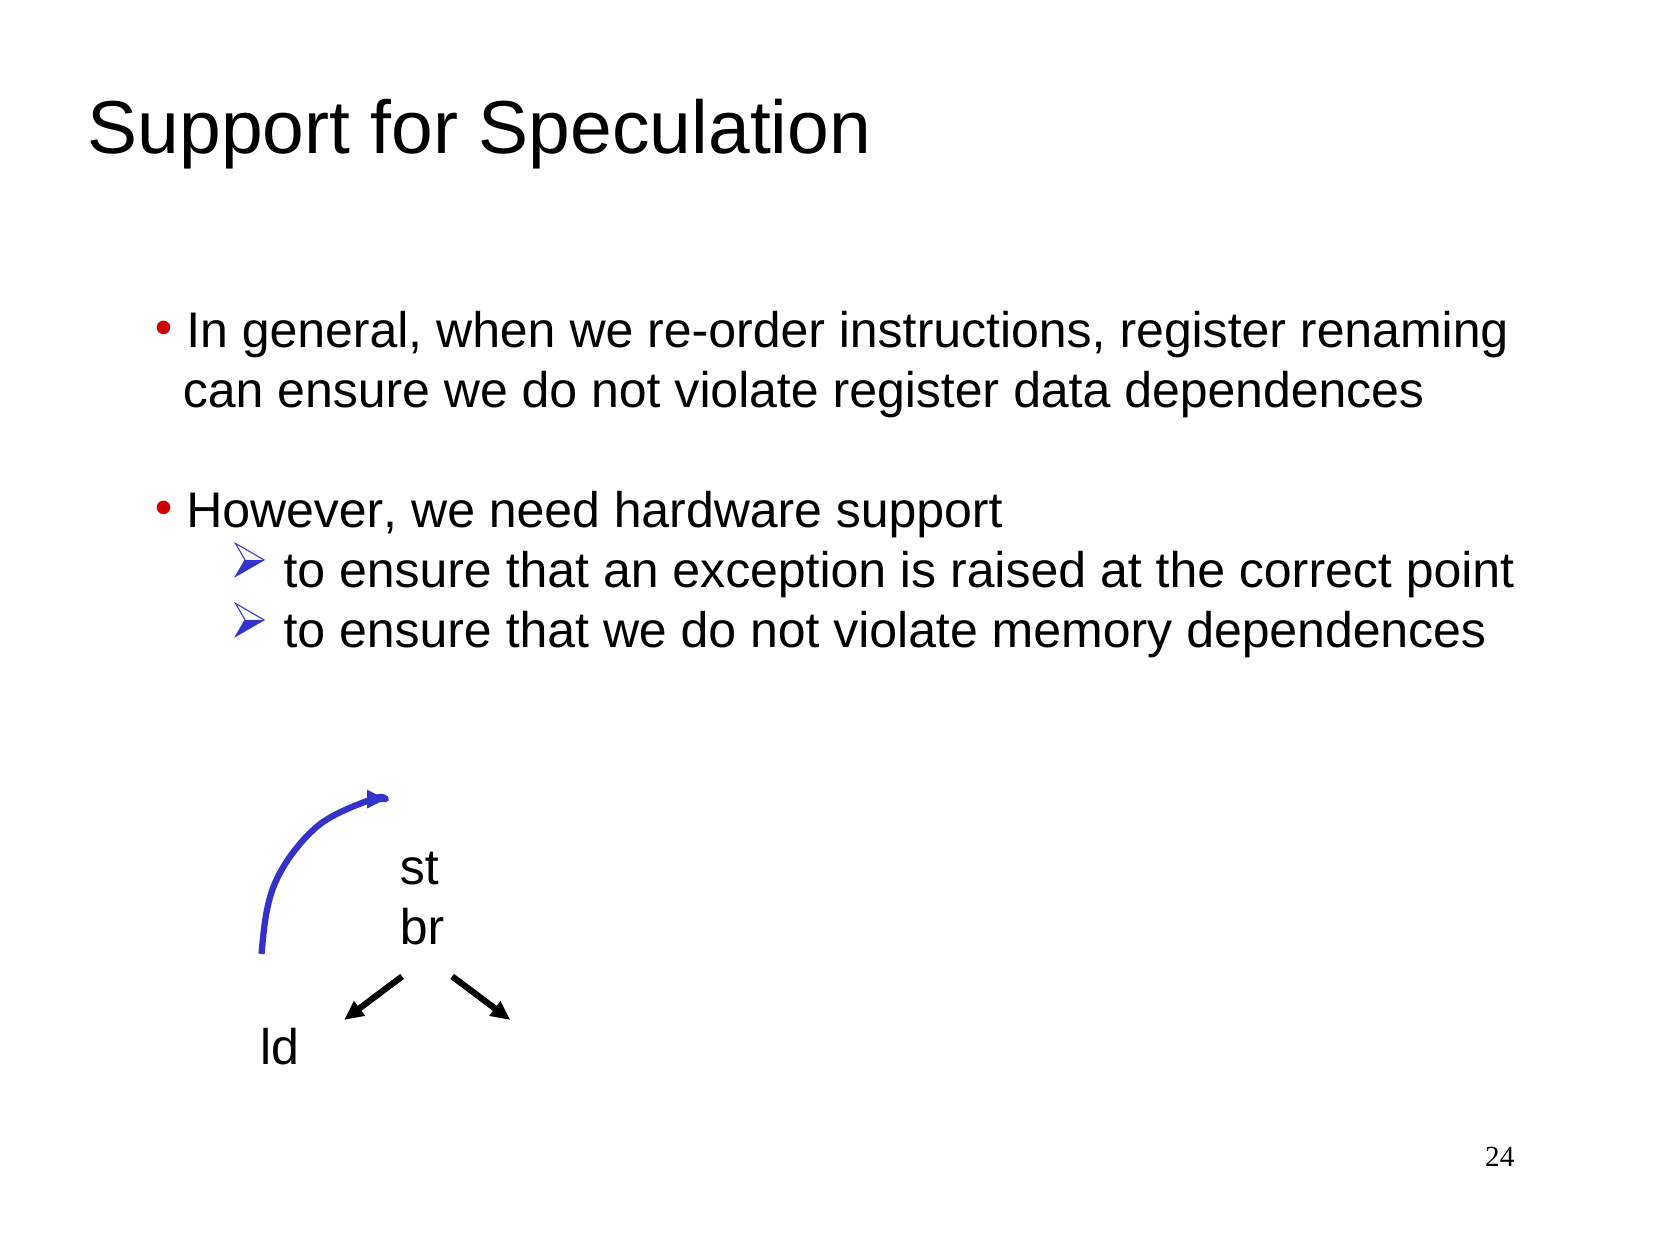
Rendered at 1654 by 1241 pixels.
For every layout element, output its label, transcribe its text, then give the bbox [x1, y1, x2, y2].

text_box In general, when we re-order instructions, register renaming can ensure we do not violate register data dependences However, we need hardware support to ensure that an exception is raised at the correct point to ensure that we do not violate memory dependences [140, 289, 1531, 665]
text_box Support for Speculation [72, 71, 887, 177]
text_box <number> [1184, 1129, 1530, 1213]
text_box st br ld [245, 826, 460, 1083]
